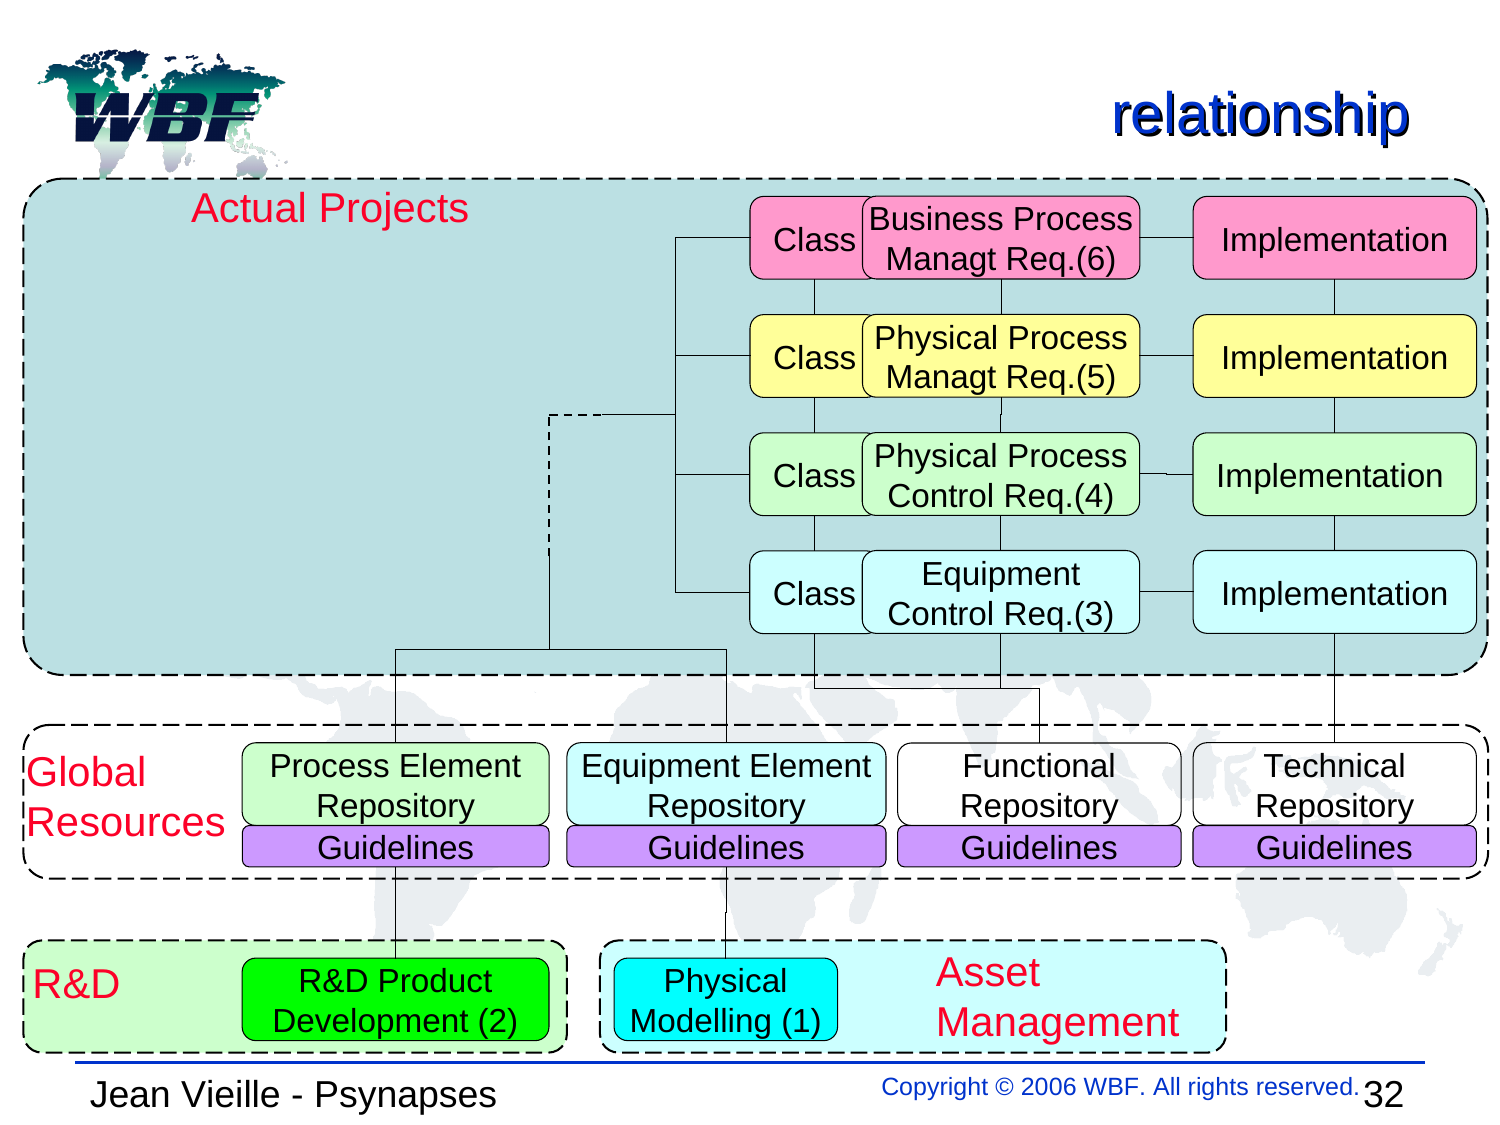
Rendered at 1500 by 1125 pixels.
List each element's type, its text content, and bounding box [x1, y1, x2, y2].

text_box Asset Management [921, 937, 1195, 1053]
text_box Functional Repository [897, 742, 1182, 825]
text_box [1002, 238, 1334, 355]
text_box Class [749, 432, 870, 516]
text_box Implementation [1193, 196, 1477, 280]
text_box Implementation [1193, 314, 1477, 398]
text_box Guidelines [1192, 825, 1477, 867]
text_box Implementation [1193, 550, 1477, 634]
picture [37, 853, 395, 940]
text_box [815, 633, 1000, 676]
text_box Class [750, 196, 871, 280]
picture [37, 49, 288, 187]
text_box [599, 940, 921, 1053]
text_box [1001, 474, 1334, 591]
picture [396, 676, 726, 1034]
picture [37, 667, 395, 751]
text_box Physical Modelling (1) [614, 958, 838, 1041]
text_box Class [749, 550, 870, 634]
text_box [677, 238, 814, 355]
text_box Physical Process Control Req.(4) [862, 432, 1140, 516]
text_box R&D Product Development (2) [242, 958, 549, 1041]
text_box Business Process Managt Req.(6) [862, 196, 1140, 279]
text_box Guidelines [242, 825, 550, 867]
text_box Implementation [1192, 432, 1477, 516]
text_box Class [750, 314, 870, 398]
picture [242, 817, 249, 830]
text_box [815, 515, 1000, 551]
text_box [677, 356, 814, 474]
text_box Actual Projects [176, 172, 485, 239]
text_box Equipment Element Repository [566, 742, 887, 825]
text_box [396, 650, 726, 676]
text_box [1001, 356, 1334, 474]
picture [1335, 673, 1463, 742]
text_box Physical Process Managt Req.(5) [862, 314, 1140, 398]
text_box [23, 178, 1488, 676]
text_box [815, 279, 1001, 315]
text_box R&D [17, 949, 136, 1015]
title relationship [387, 45, 1426, 176]
picture [726, 676, 1463, 1034]
text_box [677, 475, 814, 592]
text_box Guidelines [566, 825, 887, 867]
text_box [815, 397, 1001, 433]
text_box Global Resources [11, 736, 242, 853]
text_box Guidelines [897, 825, 1182, 867]
text_box Technical Repository [1193, 742, 1477, 825]
picture [815, 676, 1000, 688]
text_box [1001, 592, 1334, 676]
text_box Equipment Control Req.(3) [862, 550, 1140, 634]
text_box Process Element Repository [242, 742, 550, 825]
text_box [23, 940, 567, 1053]
text_box [1195, 940, 1227, 1053]
